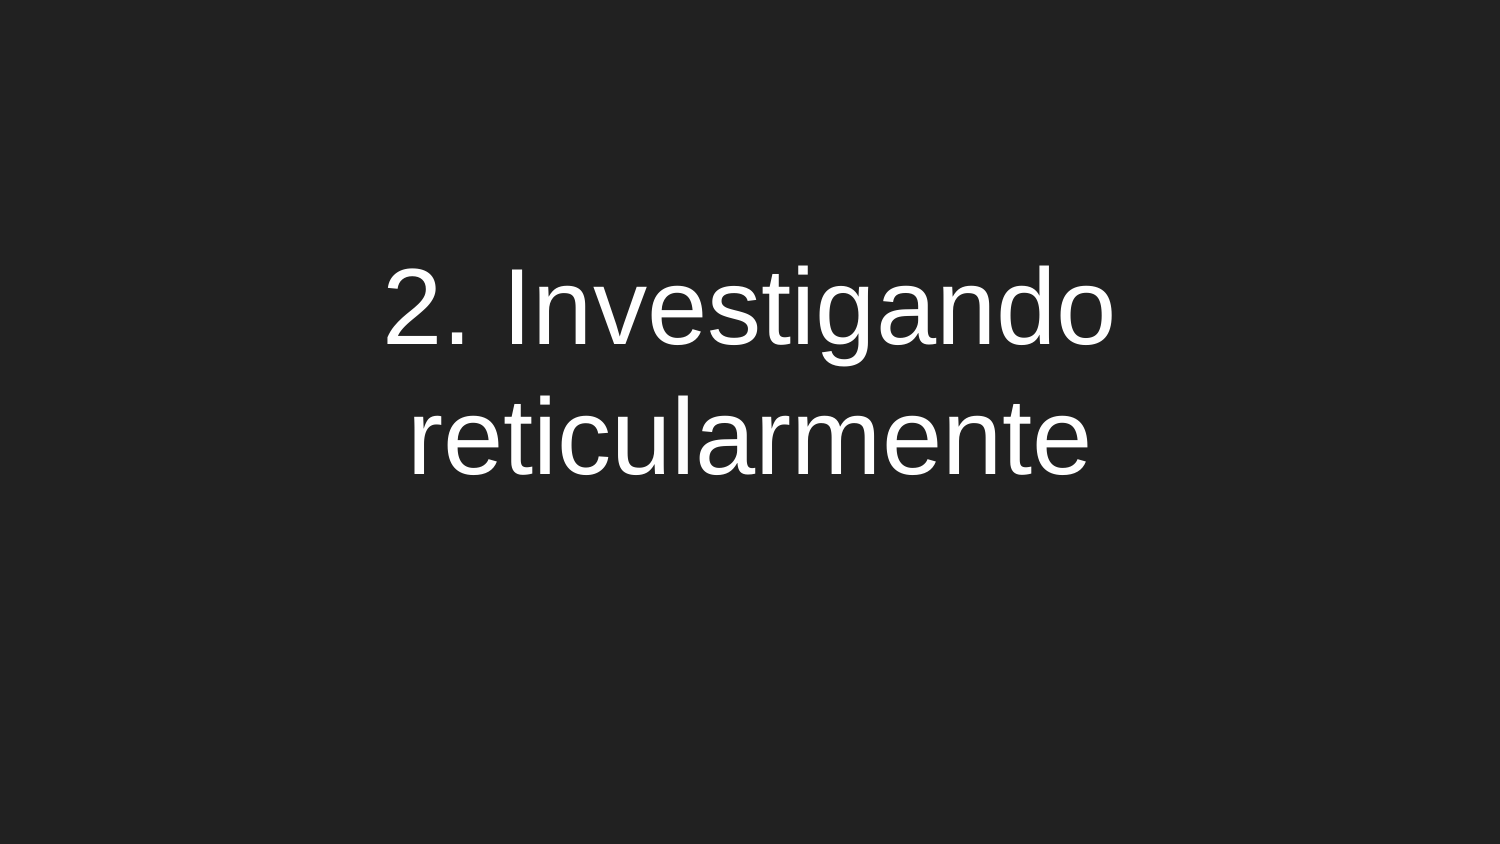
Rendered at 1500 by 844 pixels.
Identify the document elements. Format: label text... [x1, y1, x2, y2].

title 2. Investigando reticularmente [51, 174, 1449, 512]
